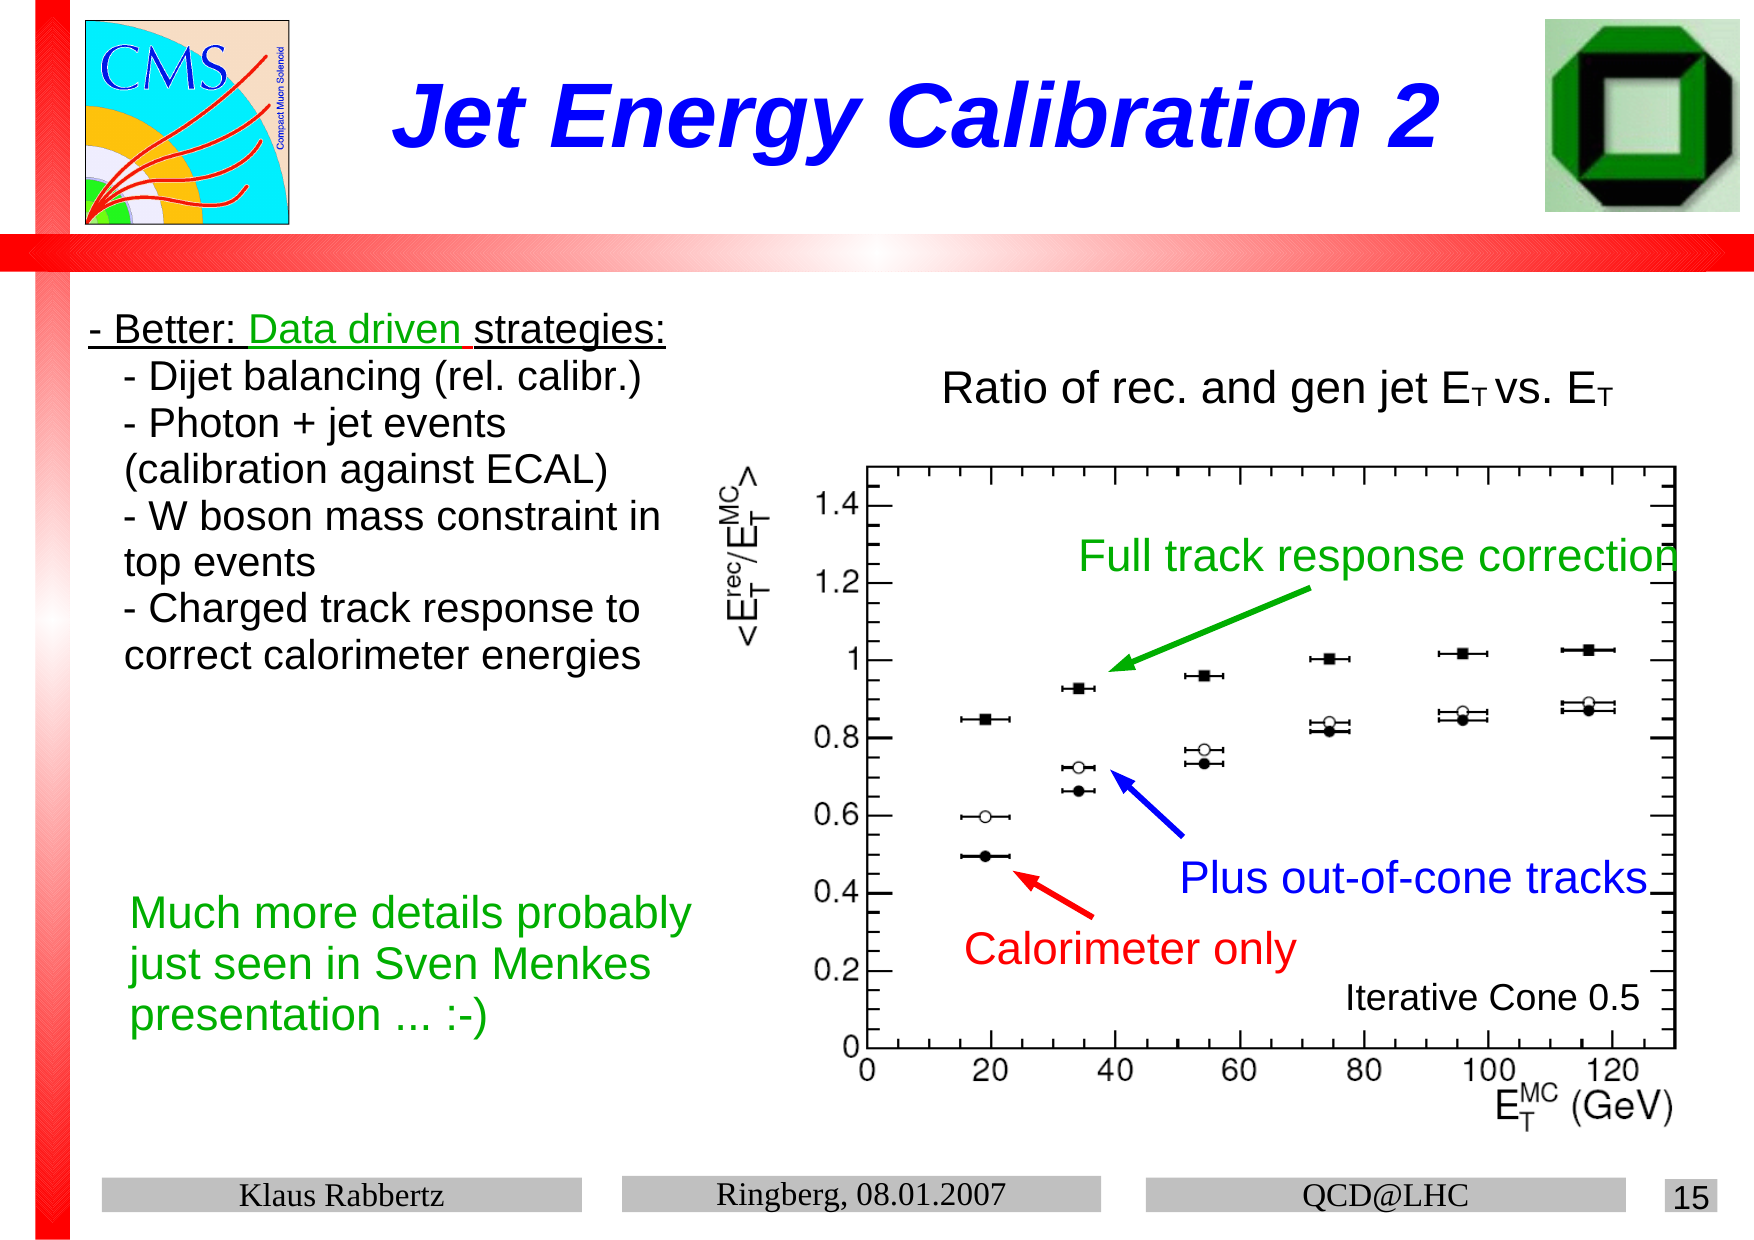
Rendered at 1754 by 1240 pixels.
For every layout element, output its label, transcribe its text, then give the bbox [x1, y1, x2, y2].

text_box - Better: Data driven strategies: - Dijet balancing (rel. calibr.) - Photon + jet events (calibration against ECAL) - W boson mass constraint in top events - Charged track response to correct calorimeter energies [88, 306, 707, 679]
text_box Plus out-of-cone tracks [1179, 851, 1649, 904]
picture [84, 19, 290, 225]
text_box Calorimeter only [963, 923, 1298, 975]
picture [710, 453, 1687, 1135]
text_box Iterative Cone 0.5 [1345, 976, 1641, 1019]
title Jet Energy Calibration 2 [317, 11, 1517, 219]
picture [1545, 19, 1740, 212]
text_box Full track response correction [1078, 529, 1681, 581]
text_box Much more details probably just seen in Sven Menkes presentation ... :-) [129, 886, 693, 1041]
text_box Ratio of rec. and gen jet ET vs. ET [941, 361, 1620, 429]
